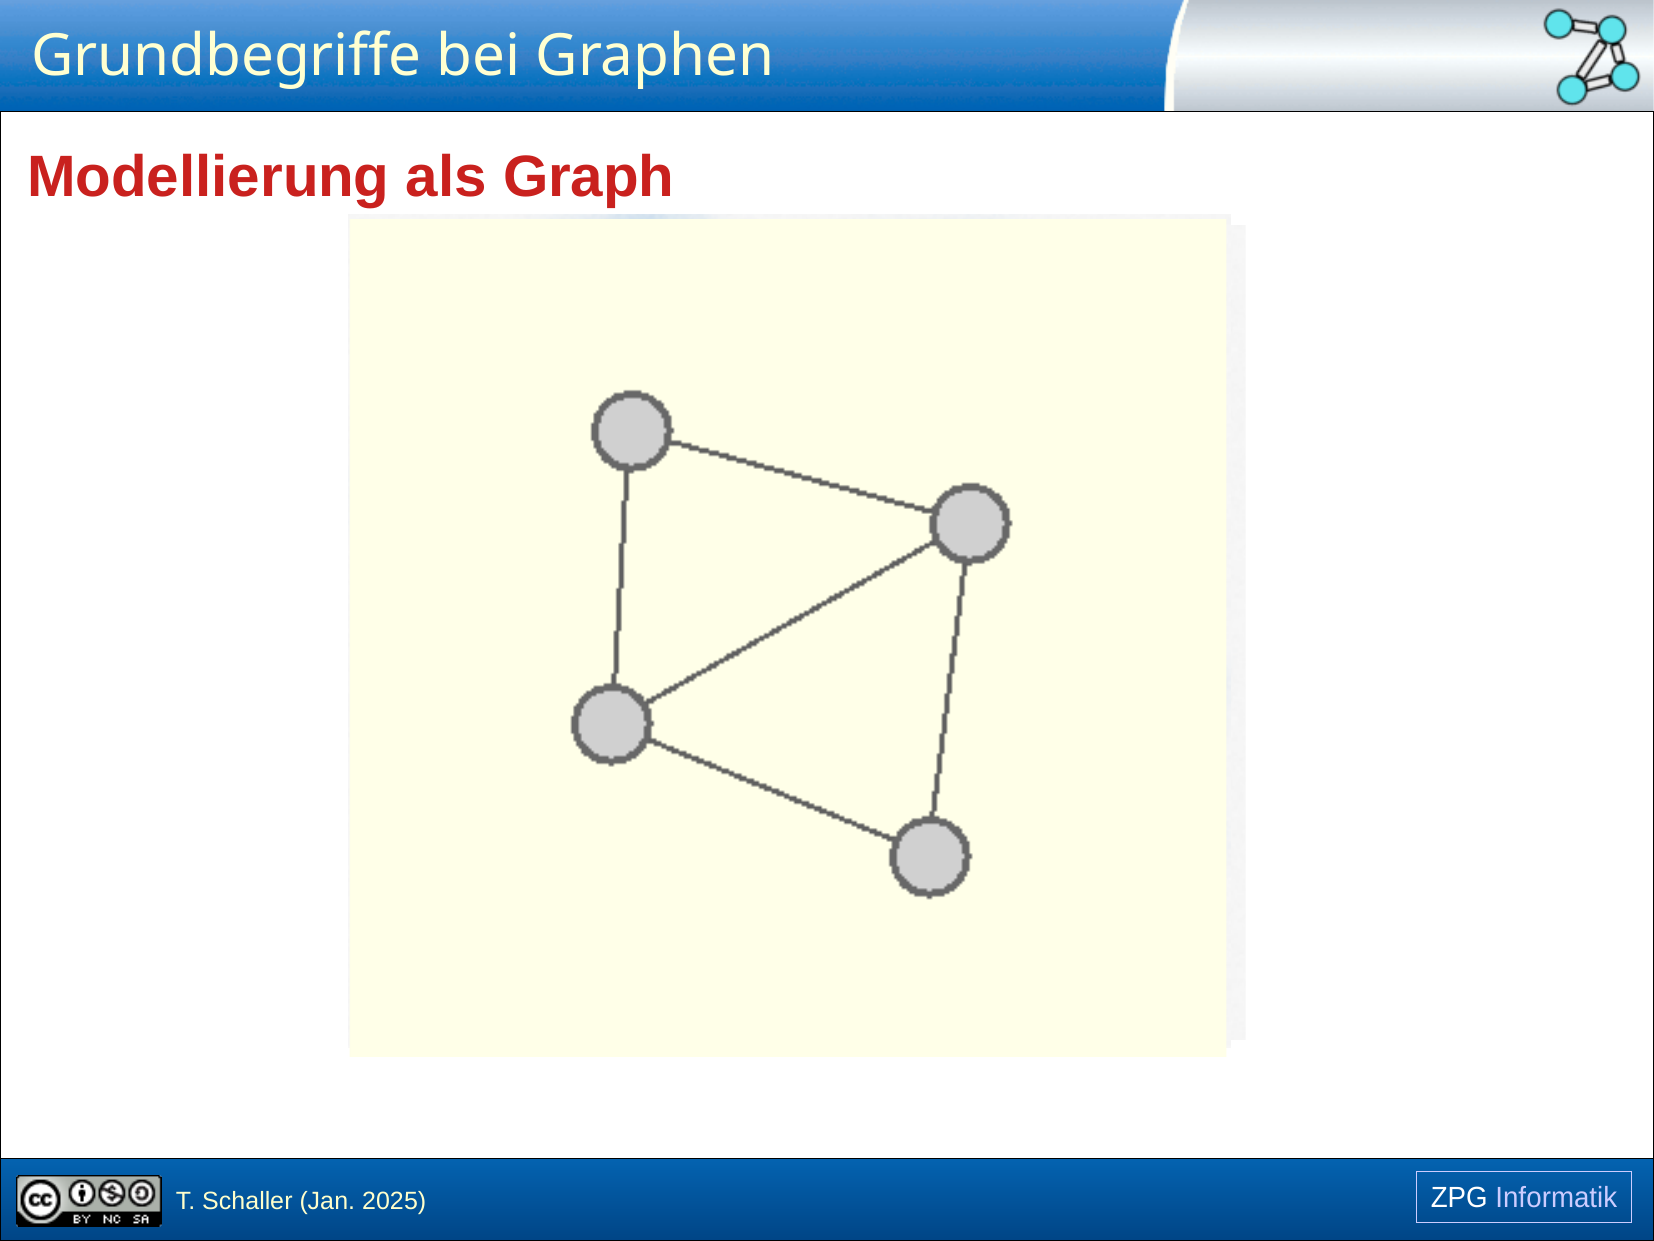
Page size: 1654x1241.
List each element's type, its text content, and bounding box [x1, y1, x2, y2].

picture [348, 214, 1246, 1057]
picture [0, 0, 1654, 111]
picture [16, 1175, 162, 1227]
text_box Modellierung als Graph [27, 143, 896, 211]
title Grundbegriffe bei Graphen [31, 14, 1151, 92]
